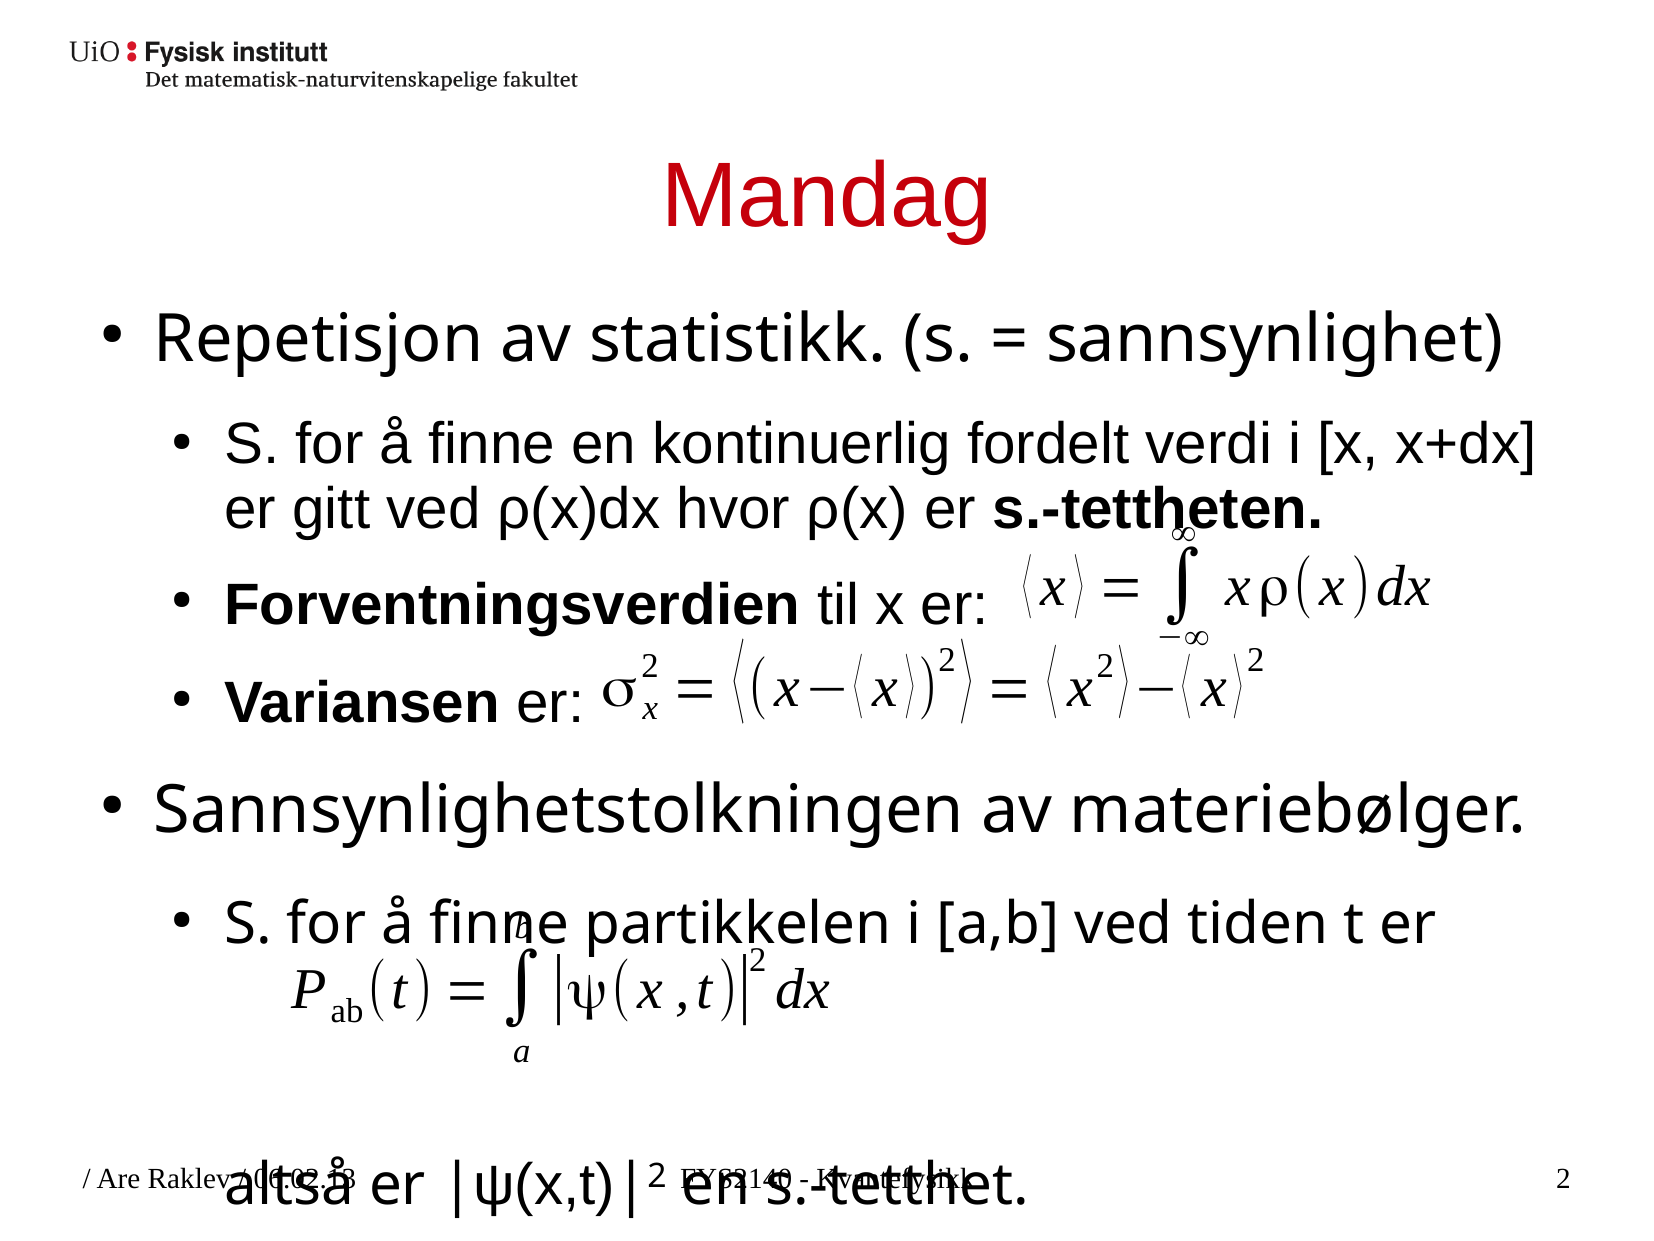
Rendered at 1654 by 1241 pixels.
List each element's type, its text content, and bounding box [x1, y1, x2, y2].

chart [280, 907, 839, 1071]
title Mandag [82, 90, 1571, 290]
chart [595, 525, 1440, 728]
picture [68, 37, 581, 93]
list Repetisjon av statistikk. (s. = sannsynlighet) S. for å finne en kontinuerlig fordelt verdi i [x, x+dx] er gitt ved ρ(x)dx hvor ρ(x) er s.-tettheten. Forventningsverdien til x er: Variansen er: Sannsynlighetstolkningen av materiebølger. S. for å finne partikkelen i [a,b] ved tiden t er altså er |ψ(x,t)|2 en s.-tetthet. [82, 290, 1576, 1133]
